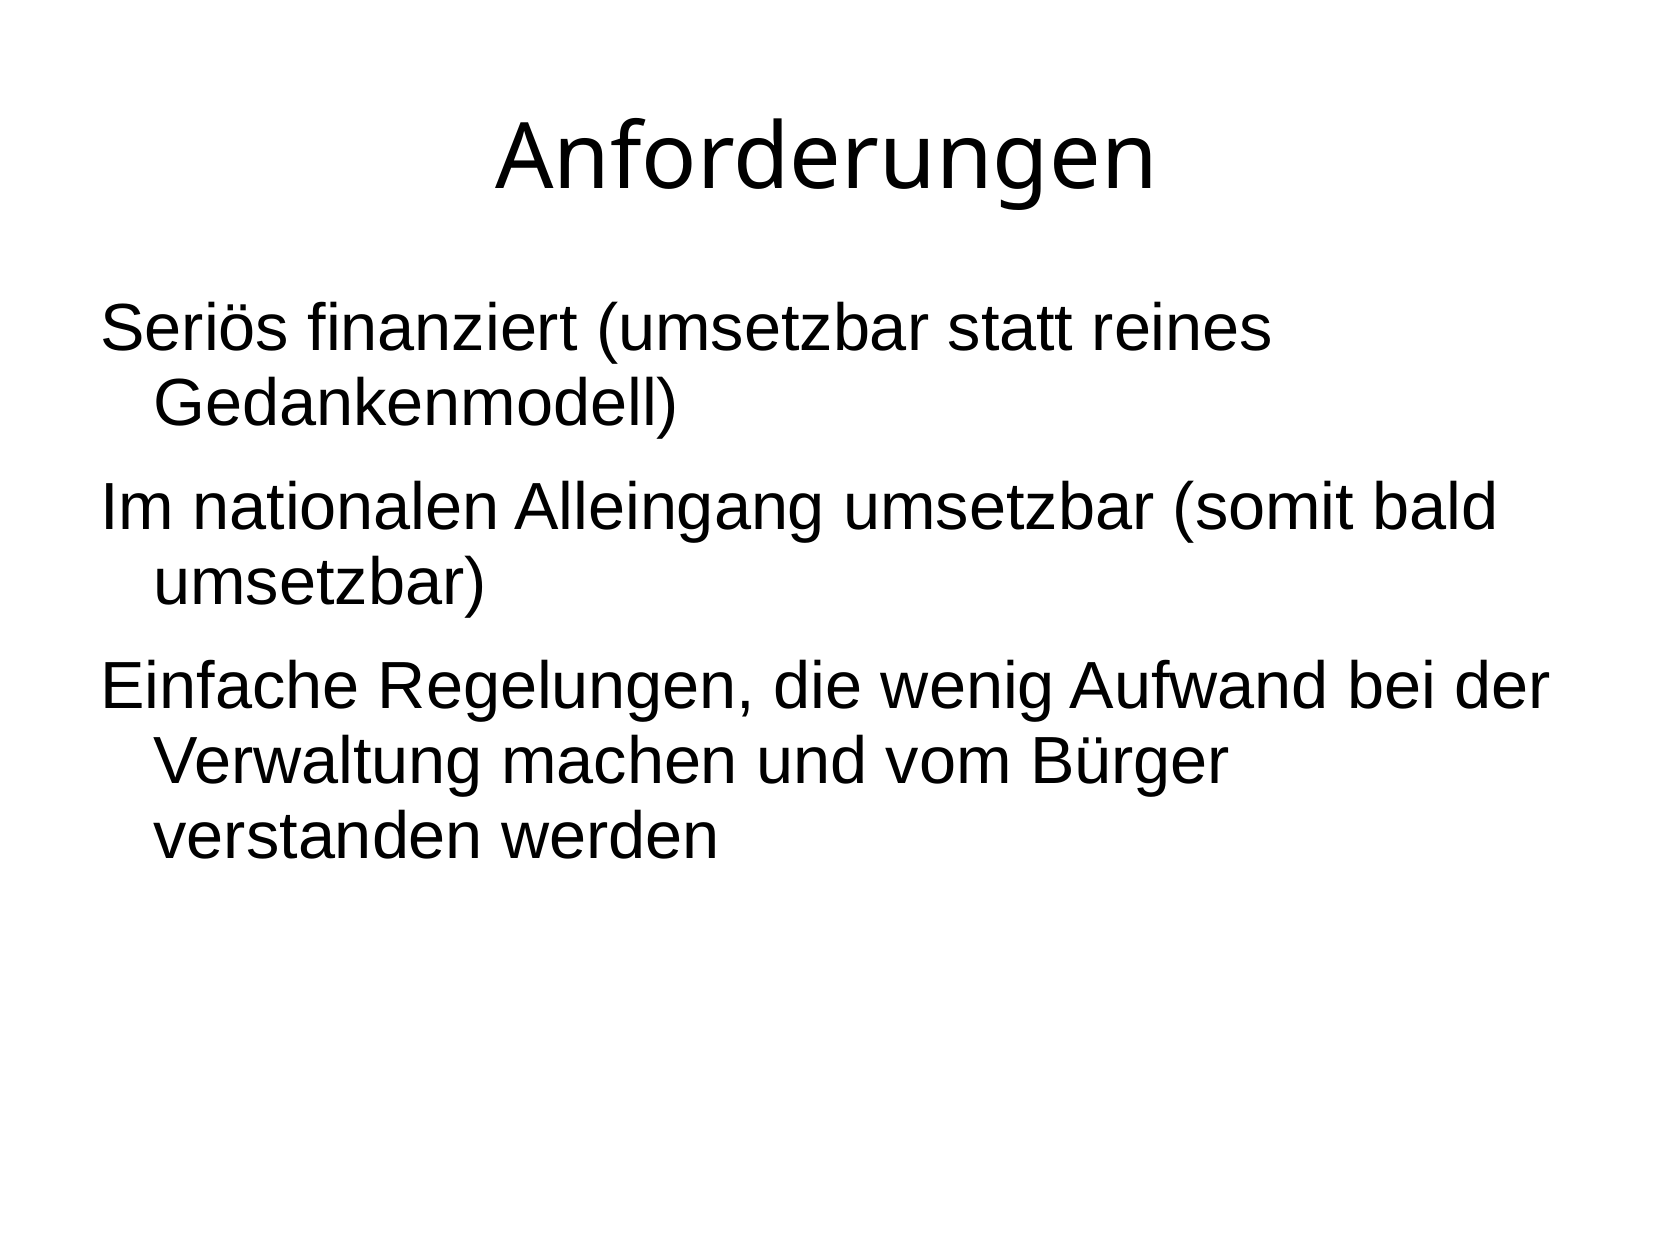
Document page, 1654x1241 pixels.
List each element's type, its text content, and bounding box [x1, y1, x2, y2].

list Seriös finanziert (umsetzbar statt reines Gedankenmodell) Im nationalen Alleingang umsetzbar (somit bald umsetzbar) Einfache Regelungen, die wenig Aufwand bei der Verwaltung machen und vom Bürger verstanden werden [82, 290, 1571, 1094]
title Anforderungen [82, 56, 1571, 250]
